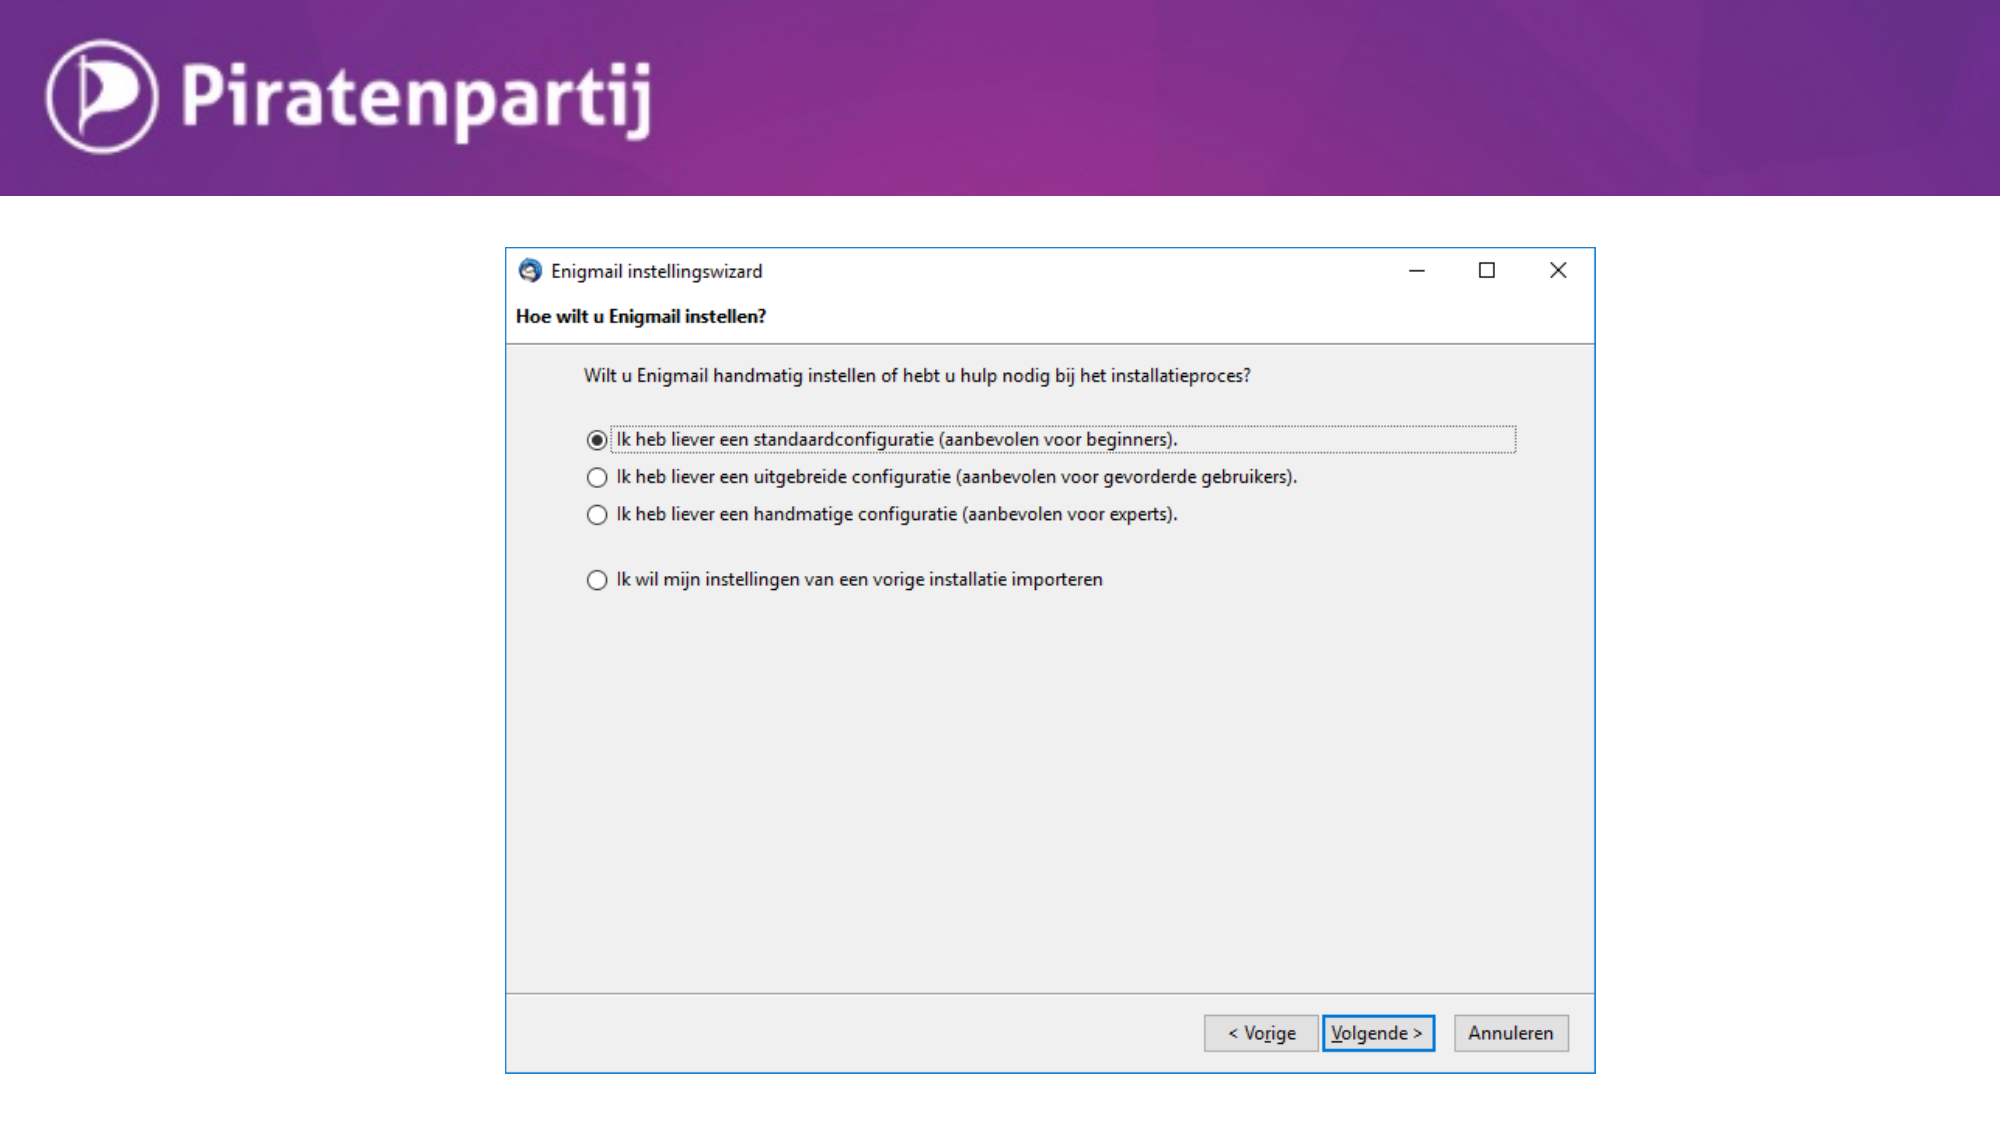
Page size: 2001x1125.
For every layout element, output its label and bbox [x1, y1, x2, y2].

picture [505, 247, 1596, 1074]
picture [0, 0, 2000, 196]
